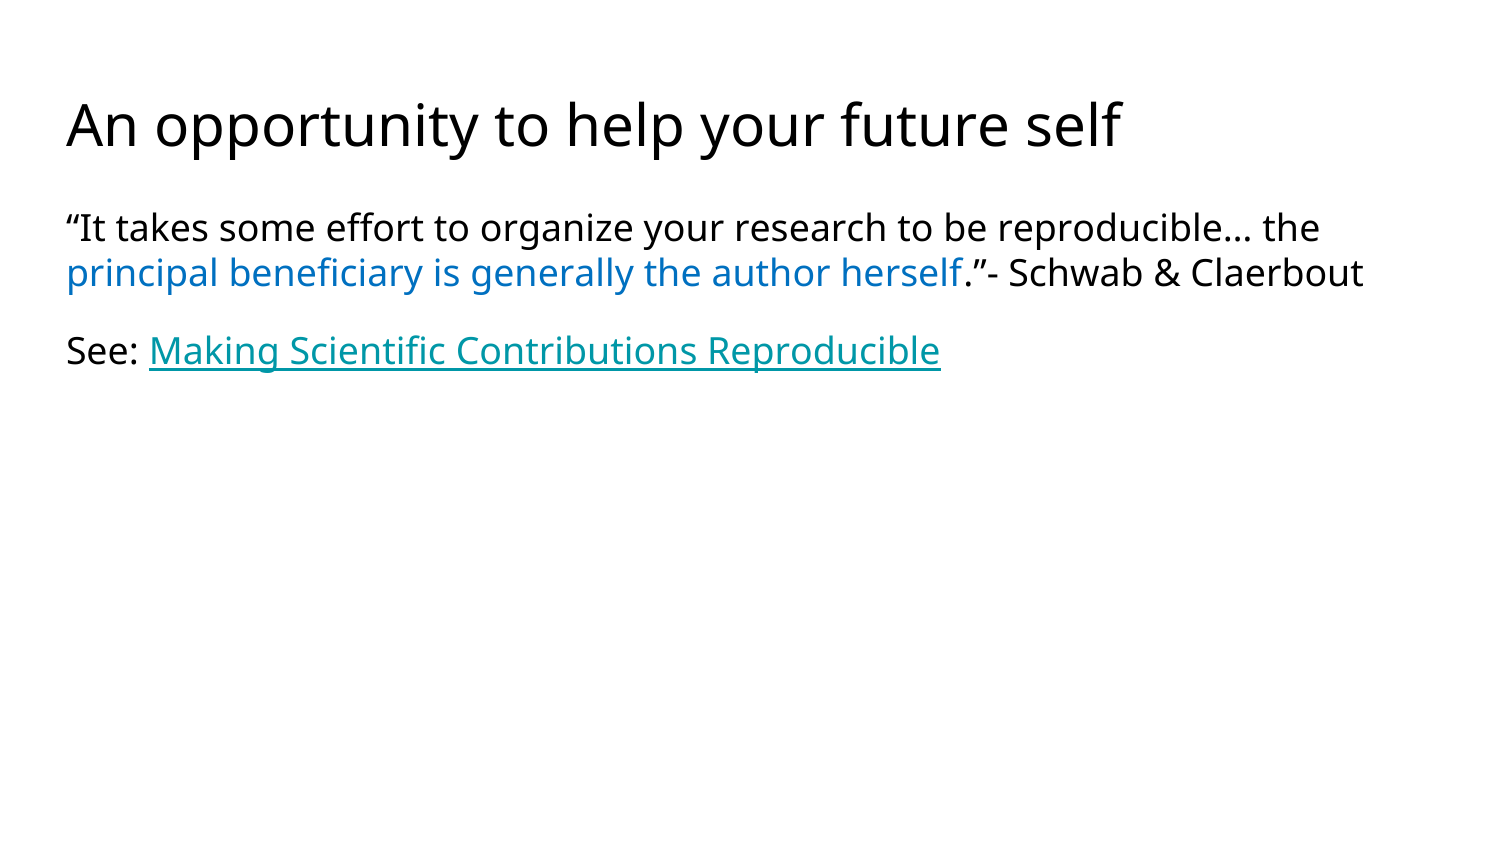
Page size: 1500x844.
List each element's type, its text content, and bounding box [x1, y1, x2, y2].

title An opportunity to help your future self [51, 72, 1449, 167]
list “It takes some effort to organize your research to be reproducible… the principal beneficiary is generally the author herself.”- Schwab & Claerbout See: Making Scientific Contributions Reproducible [51, 189, 1449, 750]
